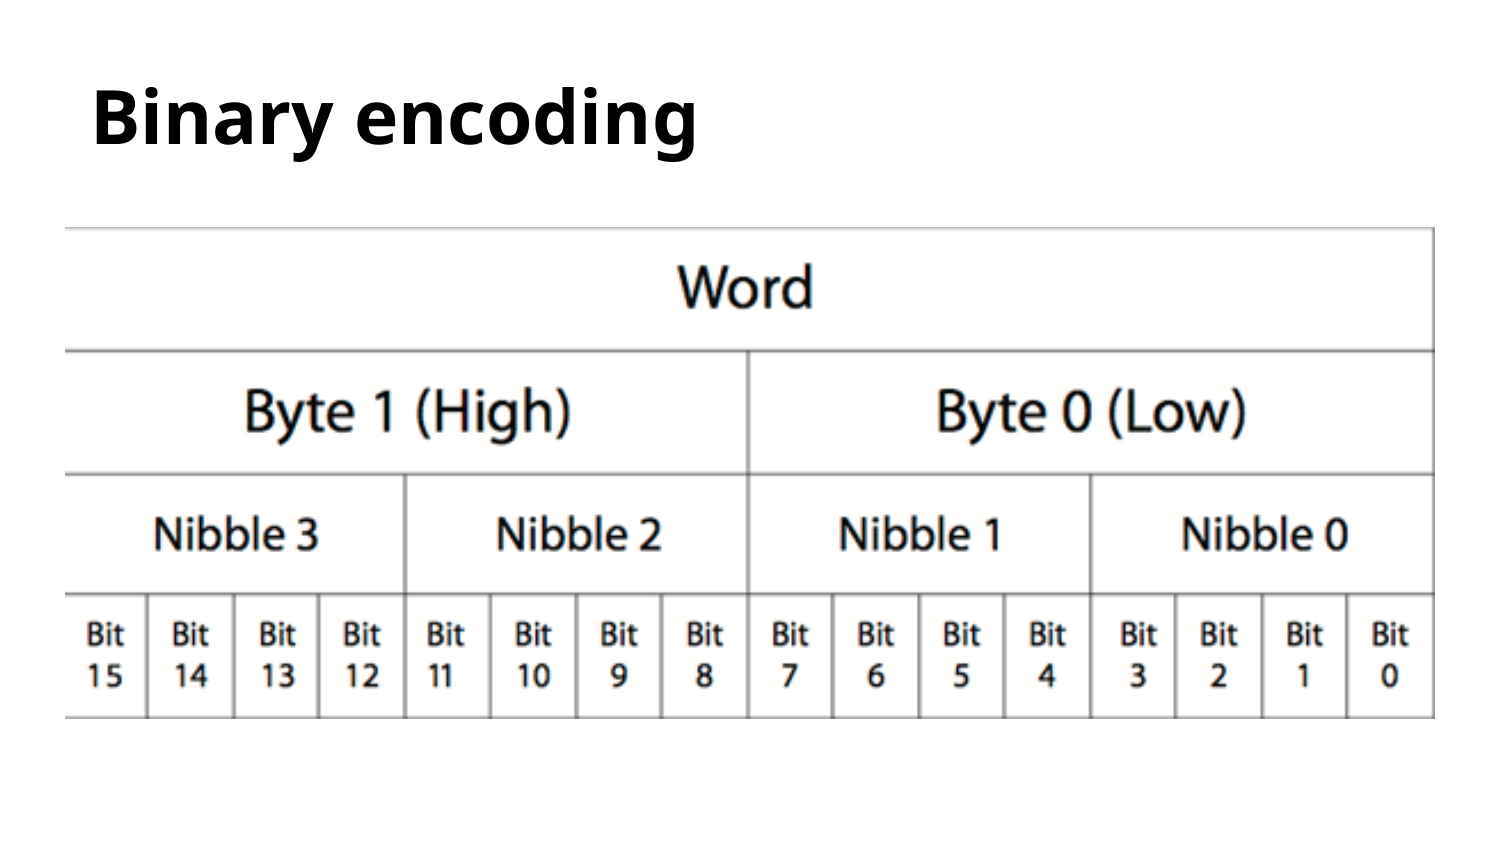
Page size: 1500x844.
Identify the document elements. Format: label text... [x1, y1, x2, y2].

picture [65, 227, 1435, 719]
title Binary encoding [75, 33, 1425, 175]
